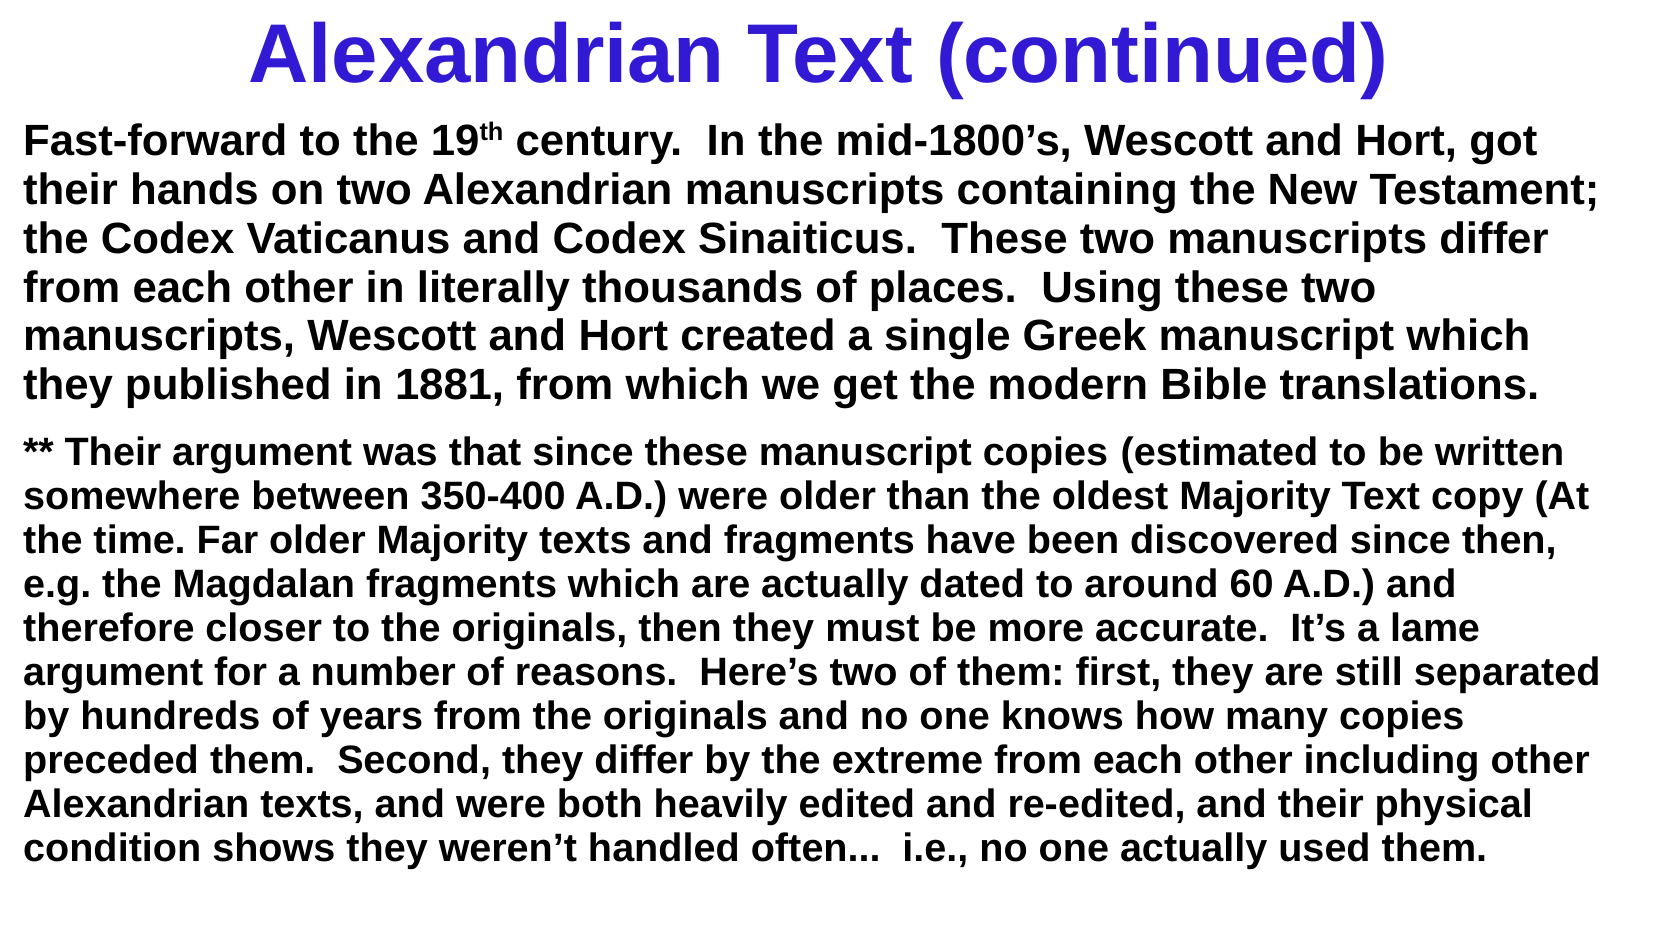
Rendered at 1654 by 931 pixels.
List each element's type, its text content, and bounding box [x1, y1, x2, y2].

text_box Fast-forward to the 19th century. In the mid-1800’s, Wescott and Hort, got their hands on two Alexandrian manuscripts containing the New Testament; the Codex Vaticanus and Codex Sinaiticus. These two manuscripts differ from each other in literally thousands of places. Using these two manuscripts, Wescott and Hort created a single Greek manuscript which they published in 1881, from which we get the modern Bible translations. ** Their argument was that since these manuscript copies (estimated to be written somewhere between 350-400 A.D.) were older than the oldest Majority Text copy (At the time. Far older Majority texts and fragments have been discovered since then, e.g. the Magdalan fragments which are actually dated to around 60 A.D.) and therefore closer to the originals, then they must be more accurate. It’s a lame argument for a number of reasons. Here’s two of them: first, they are still separated by hundreds of years from the originals and no one knows how many copies preceded them. Second, they differ by the extreme from each other including other Alexandrian texts, and were both heavily edited and re-edited, and their physical condition shows they weren’t handled often... i.e., no one actually used them. [8, 108, 1638, 911]
text_box Alexandrian Text (continued) [4, 0, 1634, 109]
